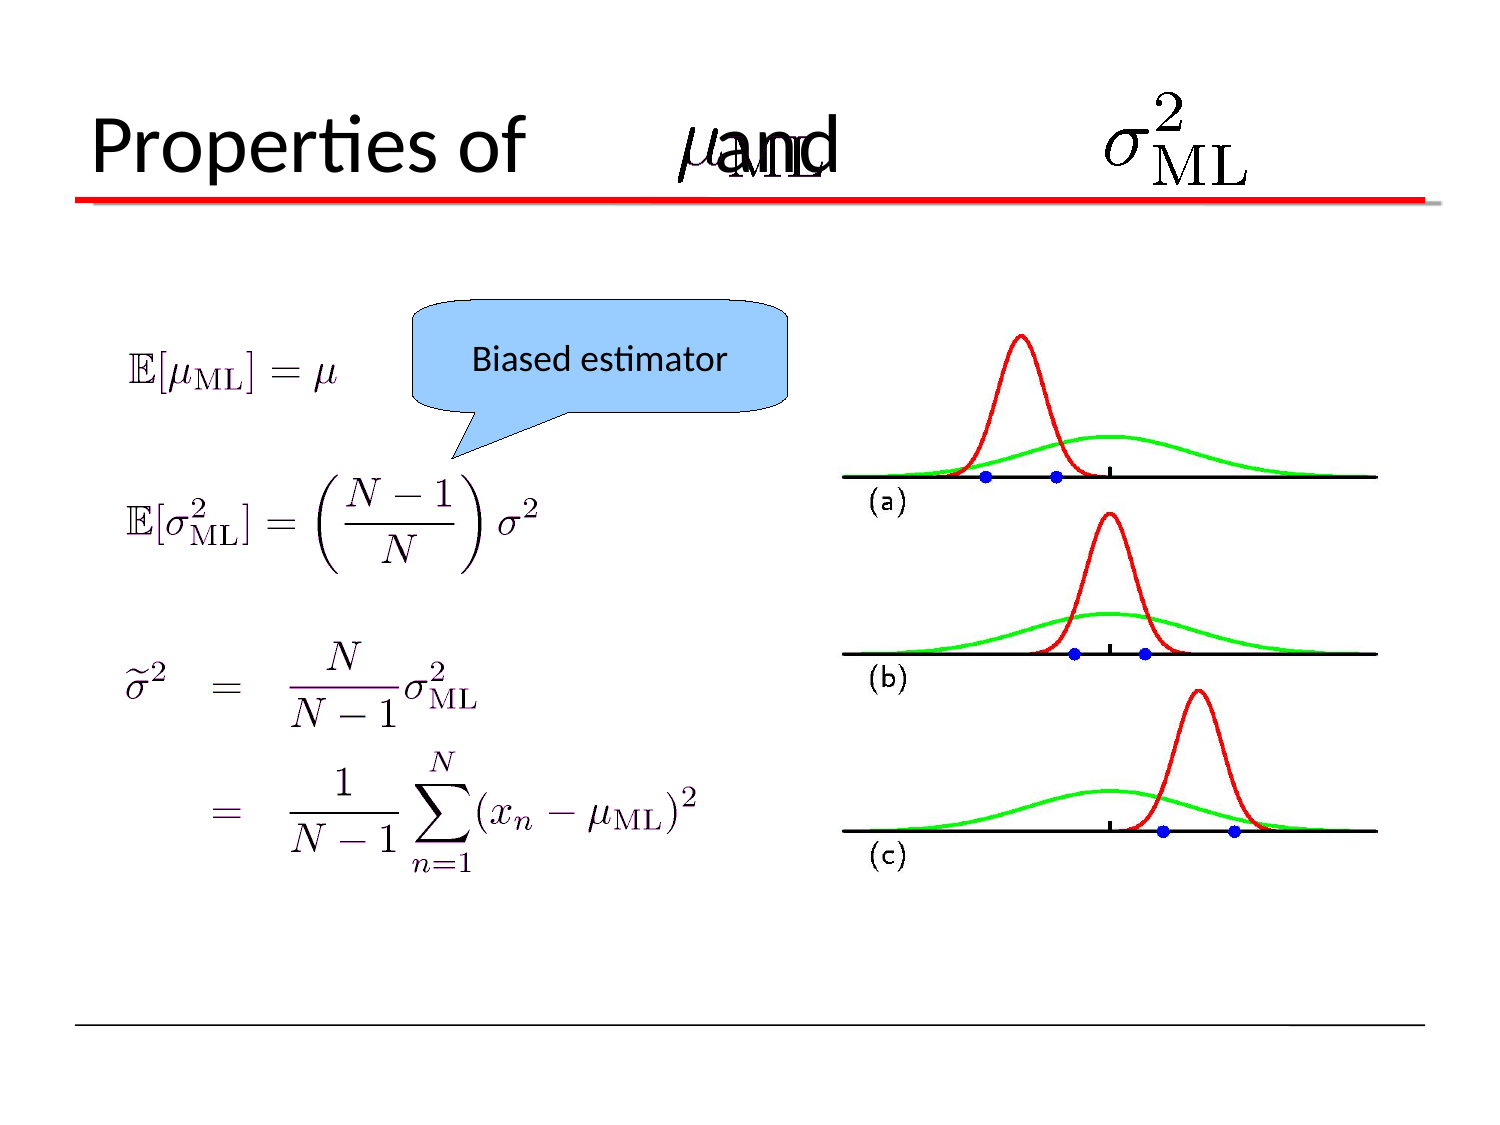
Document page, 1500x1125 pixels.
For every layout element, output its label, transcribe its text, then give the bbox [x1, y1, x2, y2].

text_box Biased estimator [412, 299, 788, 459]
picture [125, 638, 697, 873]
title Properties of and [75, 45, 1426, 233]
picture [125, 471, 539, 576]
picture [672, 124, 830, 183]
picture [837, 334, 1379, 876]
picture [1097, 92, 1255, 192]
picture [125, 349, 339, 397]
